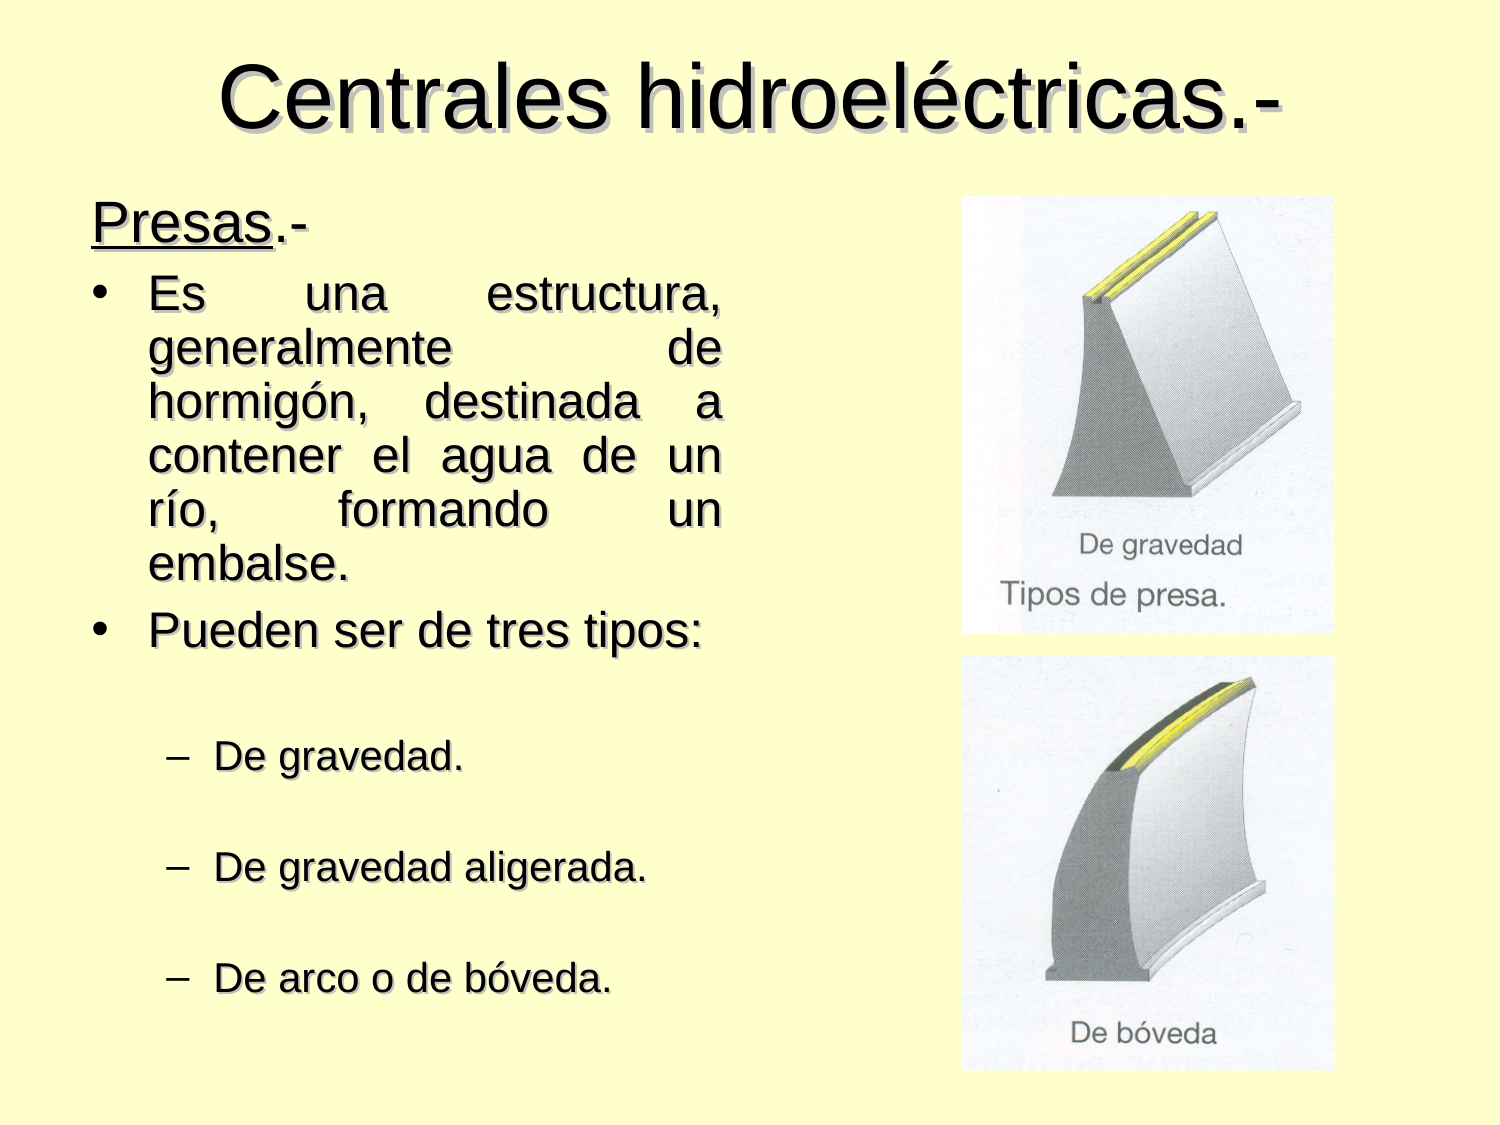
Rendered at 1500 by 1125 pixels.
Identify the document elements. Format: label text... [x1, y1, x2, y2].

picture [962, 196, 1334, 634]
title Centrales hidroeléctricas.- [76, 0, 1425, 185]
list Presas.- Es una estructura, generalmente de hormigón, destinada a contener el agua de un río, formando un embalse. Pueden ser de tres tipos: De gravedad. De gravedad aligerada. De arco o de bóveda. [76, 184, 738, 1083]
picture [962, 656, 1335, 1071]
